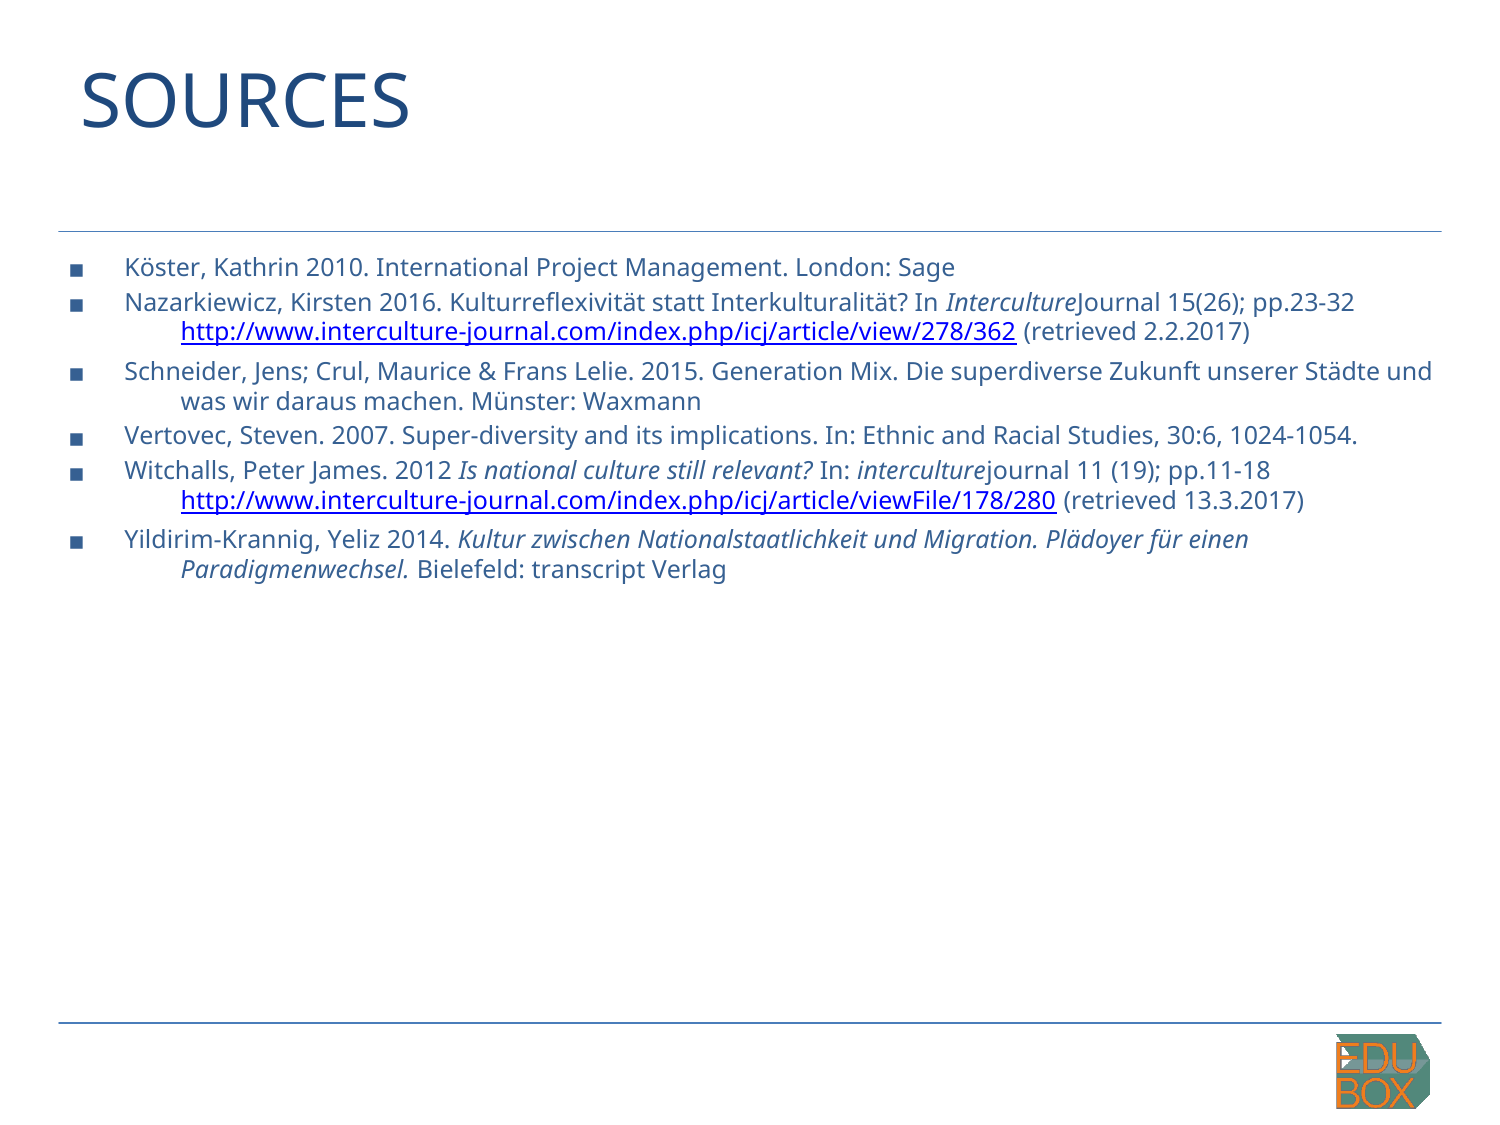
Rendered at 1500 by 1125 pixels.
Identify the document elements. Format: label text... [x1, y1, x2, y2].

picture [1328, 1059, 1437, 1114]
title SOURCES [64, 42, 1040, 153]
list Köster, Kathrin 2010. International Project Management. London: Sage Nazarkiewicz, Kirsten 2016. Kulturreflexivität statt Interkulturalität? In IntercultureJournal 15(26); pp.23-32 http://www.interculture-journal.com/index.php/icj/article/view/278/362 (retrieved 2.2.2017) Schneider, Jens; Crul, Maurice & Frans Lelie. 2015. Generation Mix. Die superdiverse Zukunft unserer Städte und was wir daraus machen. Münster: Waxmann Vertovec, Steven. 2007. Super-diversity and its implications. In: Ethnic and Racial Studies, 30:6, 1024-1054. Witchalls, Peter James. 2012 Is national culture still relevant? In: interculturejournal 11 (19); pp.11-18 http://www.interculture-journal.com/index.php/icj/article/viewFile/178/280 (retrieved 13.3.2017) Yildirim-Krannig, Yeliz 2014. Kultur zwischen Nationalstaatlichkeit und Migration. Plädoyer für einen Paradigmenwechsel. Bielefeld: transcript Verlag [53, 243, 1459, 1059]
